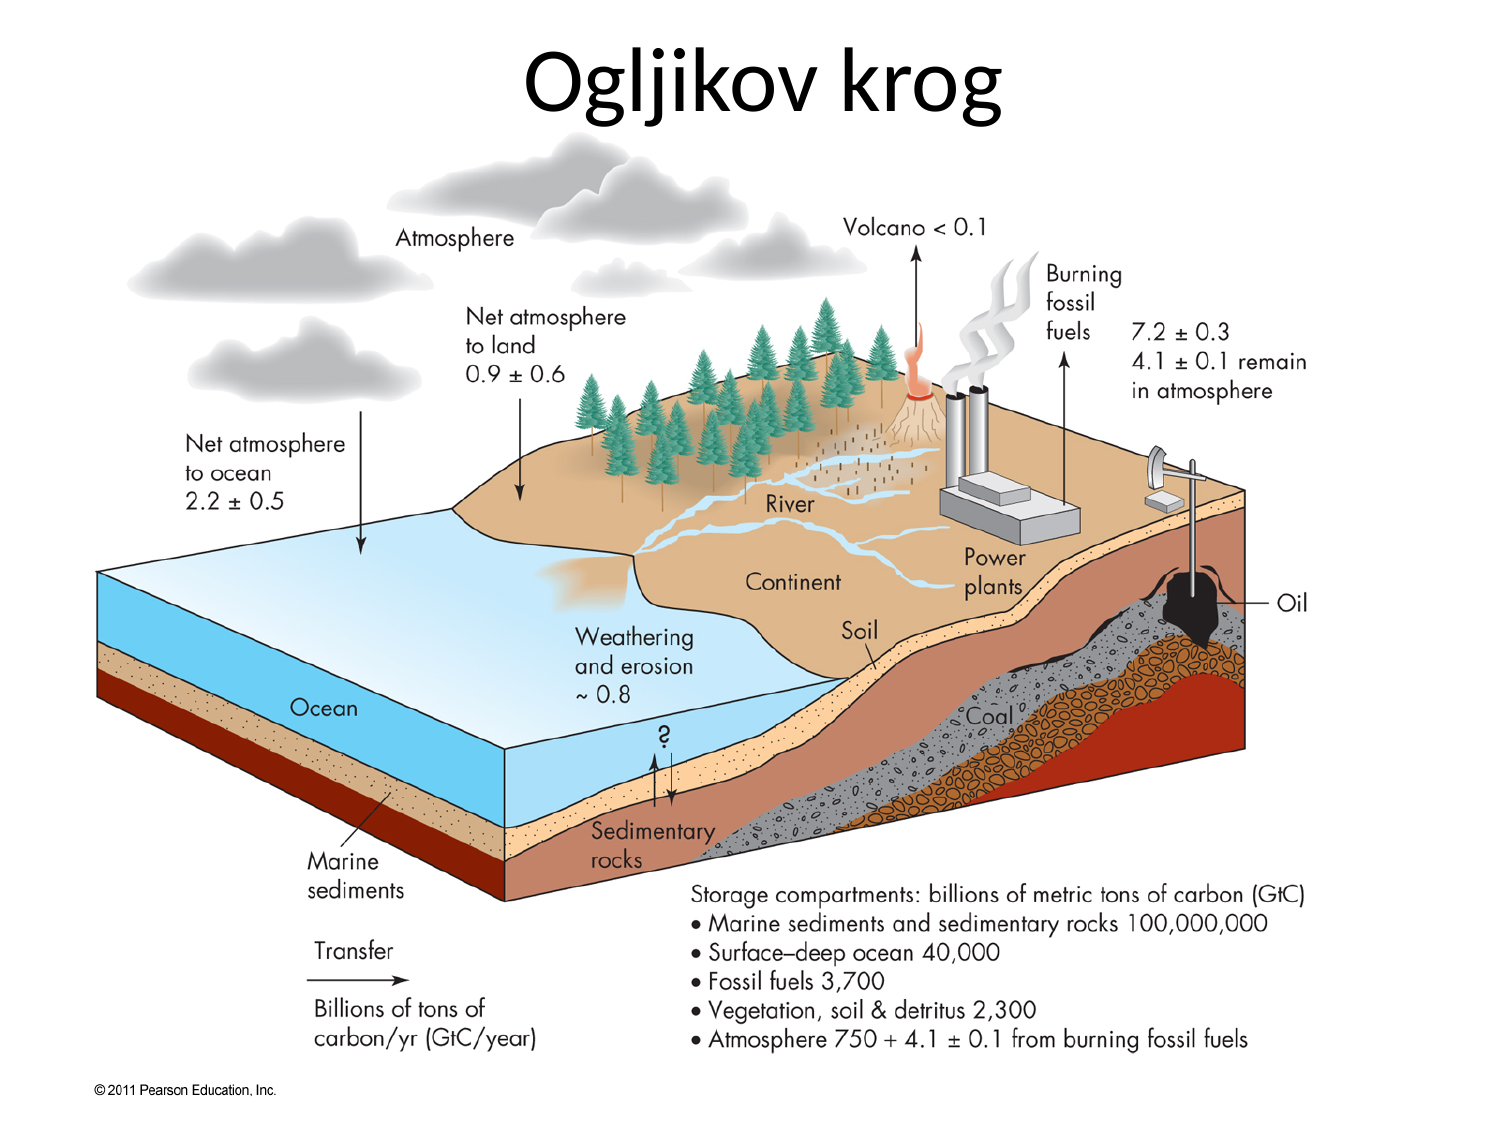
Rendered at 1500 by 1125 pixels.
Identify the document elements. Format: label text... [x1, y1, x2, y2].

picture [76, 113, 1327, 1125]
title Ogljikov krog [88, 0, 1439, 149]
